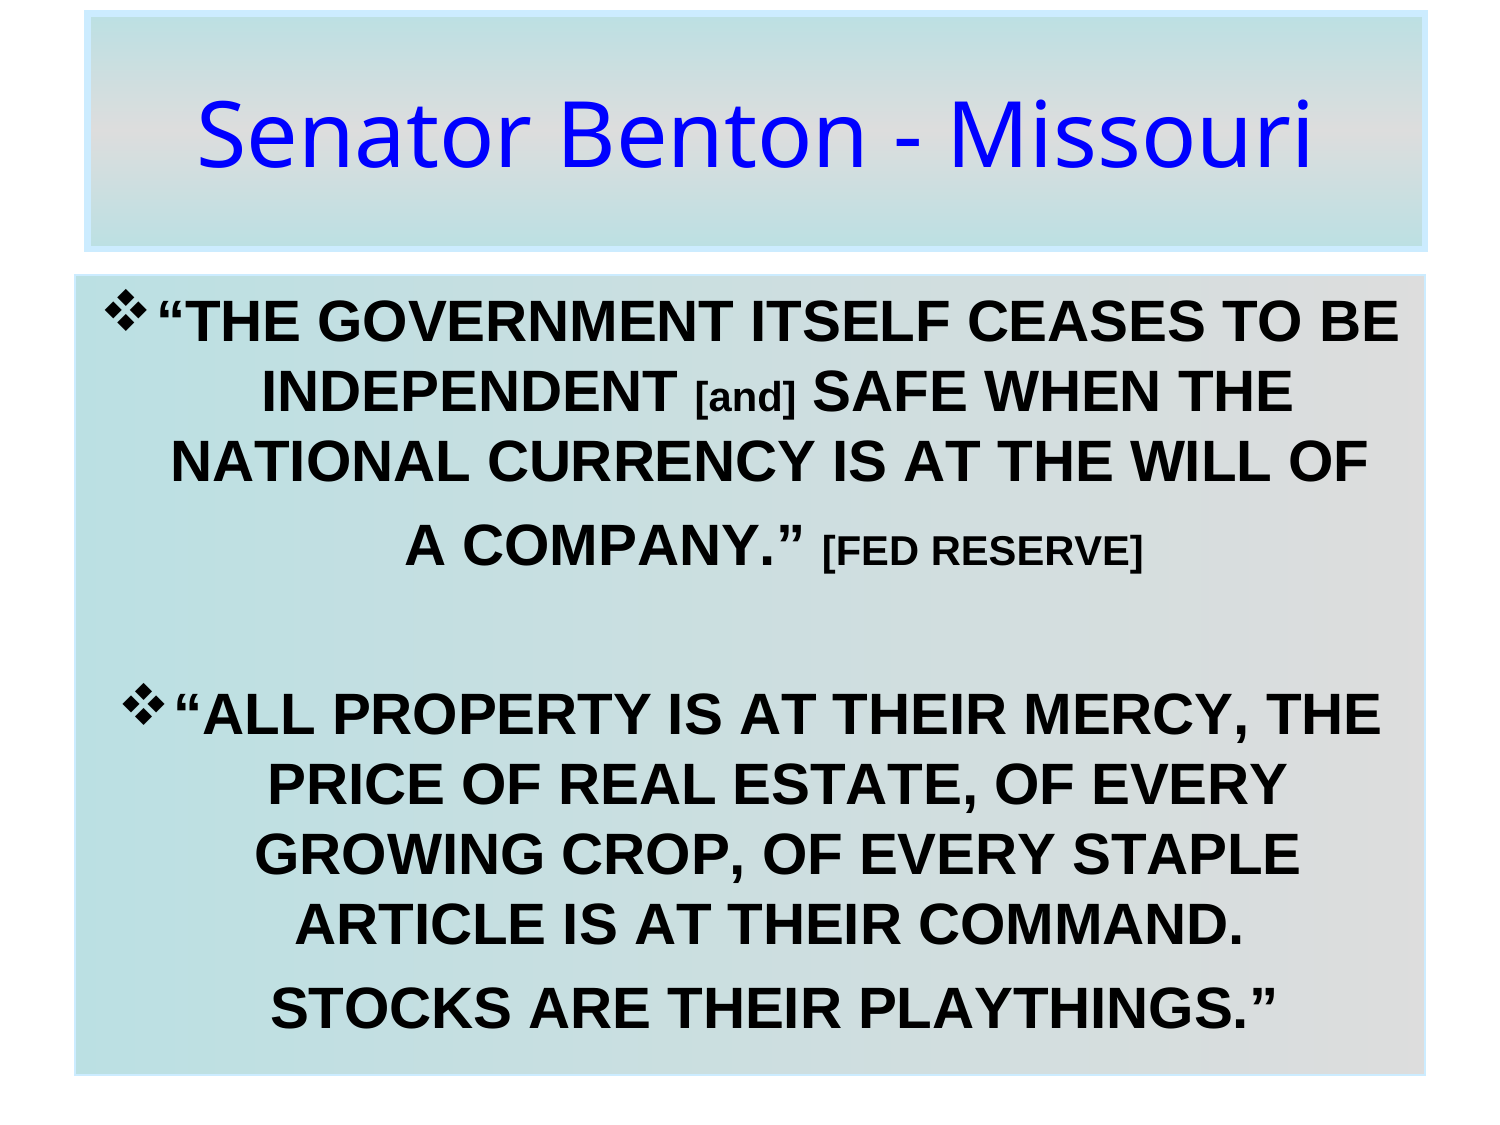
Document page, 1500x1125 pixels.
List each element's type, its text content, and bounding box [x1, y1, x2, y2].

list “THE GOVERNMENT ITSELF CEASES TO BE INDEPENDENT [and] SAFE WHEN THE NATIONAL CURRENCY IS AT THE WILL OF A COMPANY.” [FED RESERVE] “ALL PROPERTY IS AT THEIR MERCY, THE PRICE OF REAL ESTATE, OF EVERY GROWING CROP, OF EVERY STAPLE ARTICLE IS AT THEIR COMMAND. STOCKS ARE THEIR PLAYTHINGS.” [75, 275, 1426, 1076]
title Senator Benton - Missouri [87, 13, 1426, 249]
